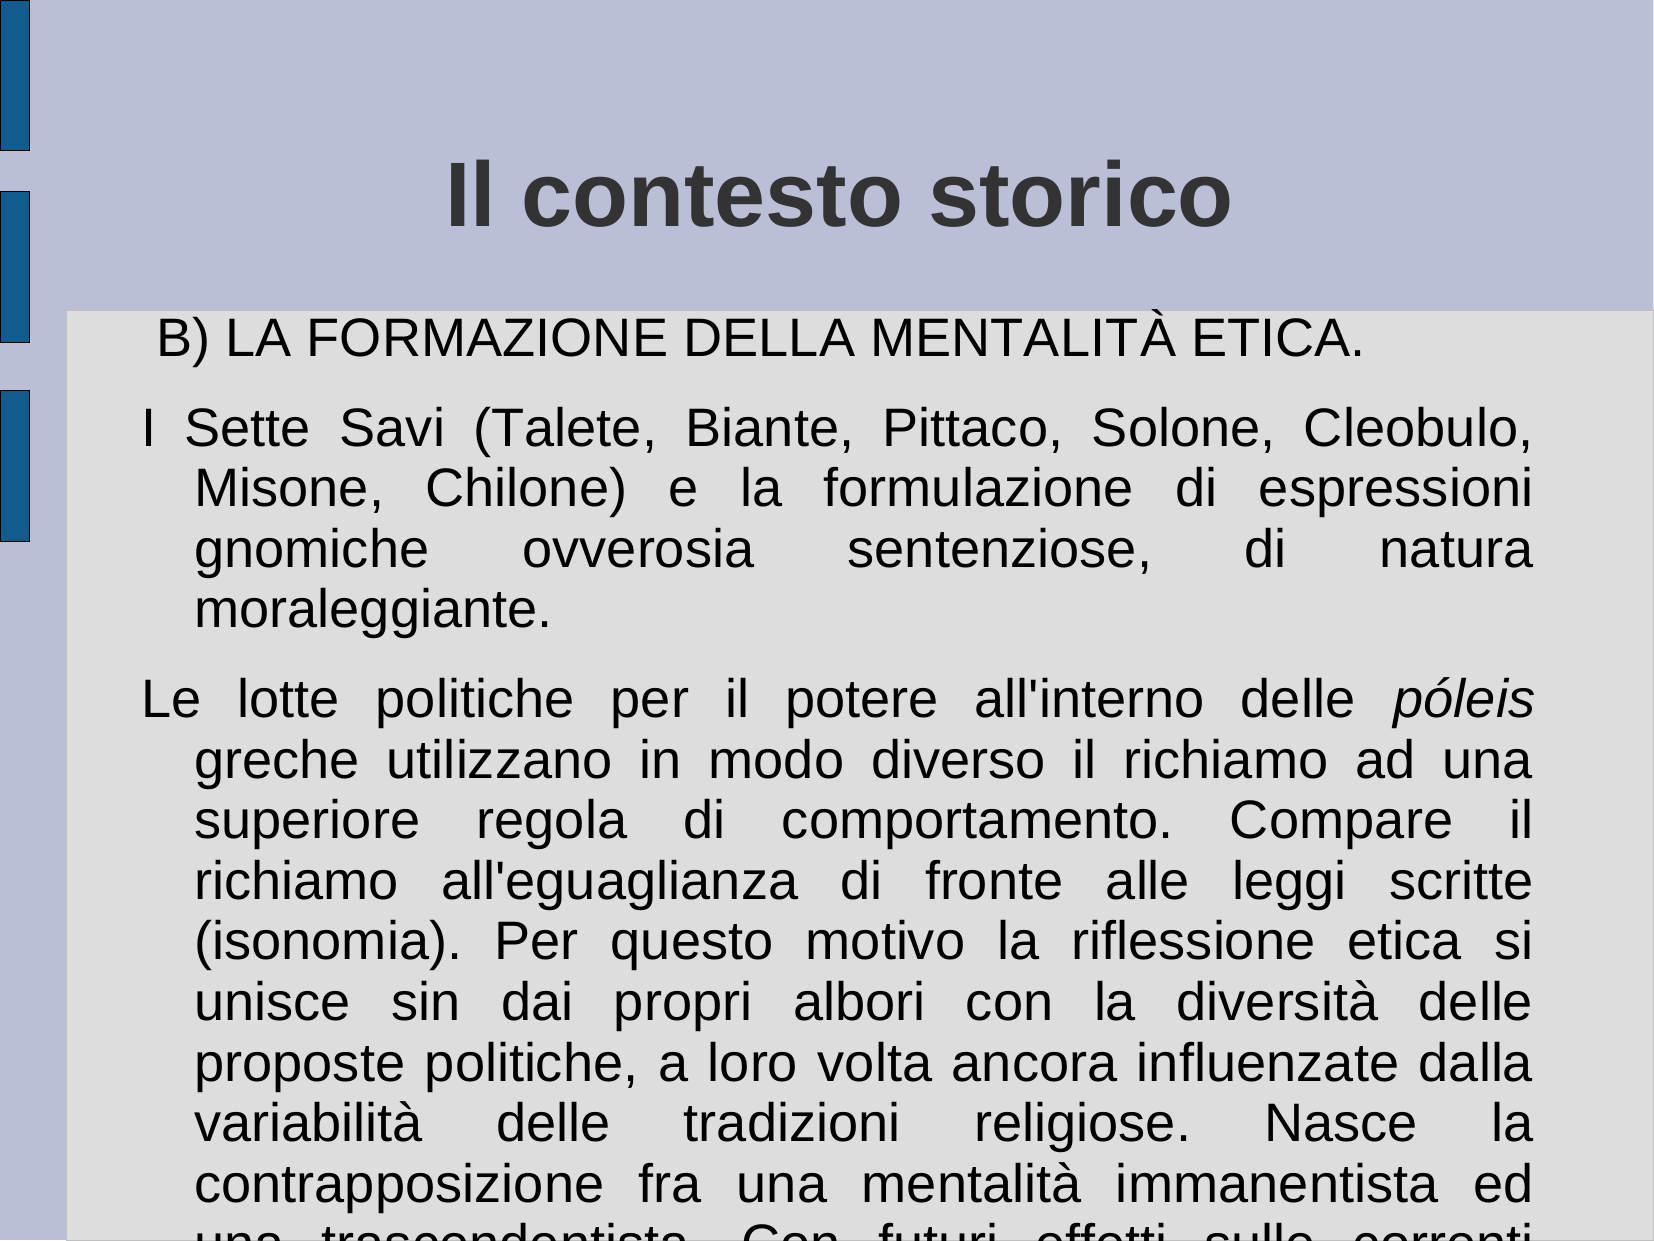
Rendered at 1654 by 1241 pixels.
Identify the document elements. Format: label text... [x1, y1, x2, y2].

title Il contesto storico [121, 91, 1534, 299]
list B) LA FORMAZIONE DELLA MENTALITÀ ETICA. I Sette Savi (Talete, Biante, Pittaco, Solone, Cleobulo, Misone, Chilone) e la formulazione di espressioni gnomiche ovverosia sentenziose, di natura moraleggiante. Le lotte politiche per il potere all'interno delle póleis greche utilizzano in modo diverso il richiamo ad una superiore regola di comportamento. Compare il richiamo all'eguaglianza di fronte alle leggi scritte (isonomia). Per questo motivo la riflessione etica si unisce sin dai propri albori con la diversità delle proposte politiche, a loro volta ancora influenzate dalla variabilità delle tradizioni religiose. Nasce la contrapposizione fra una mentalità immanentista ed una trascendentista. Con futuri effetti sulle correnti filosofiche. [123, 307, 1536, 1214]
